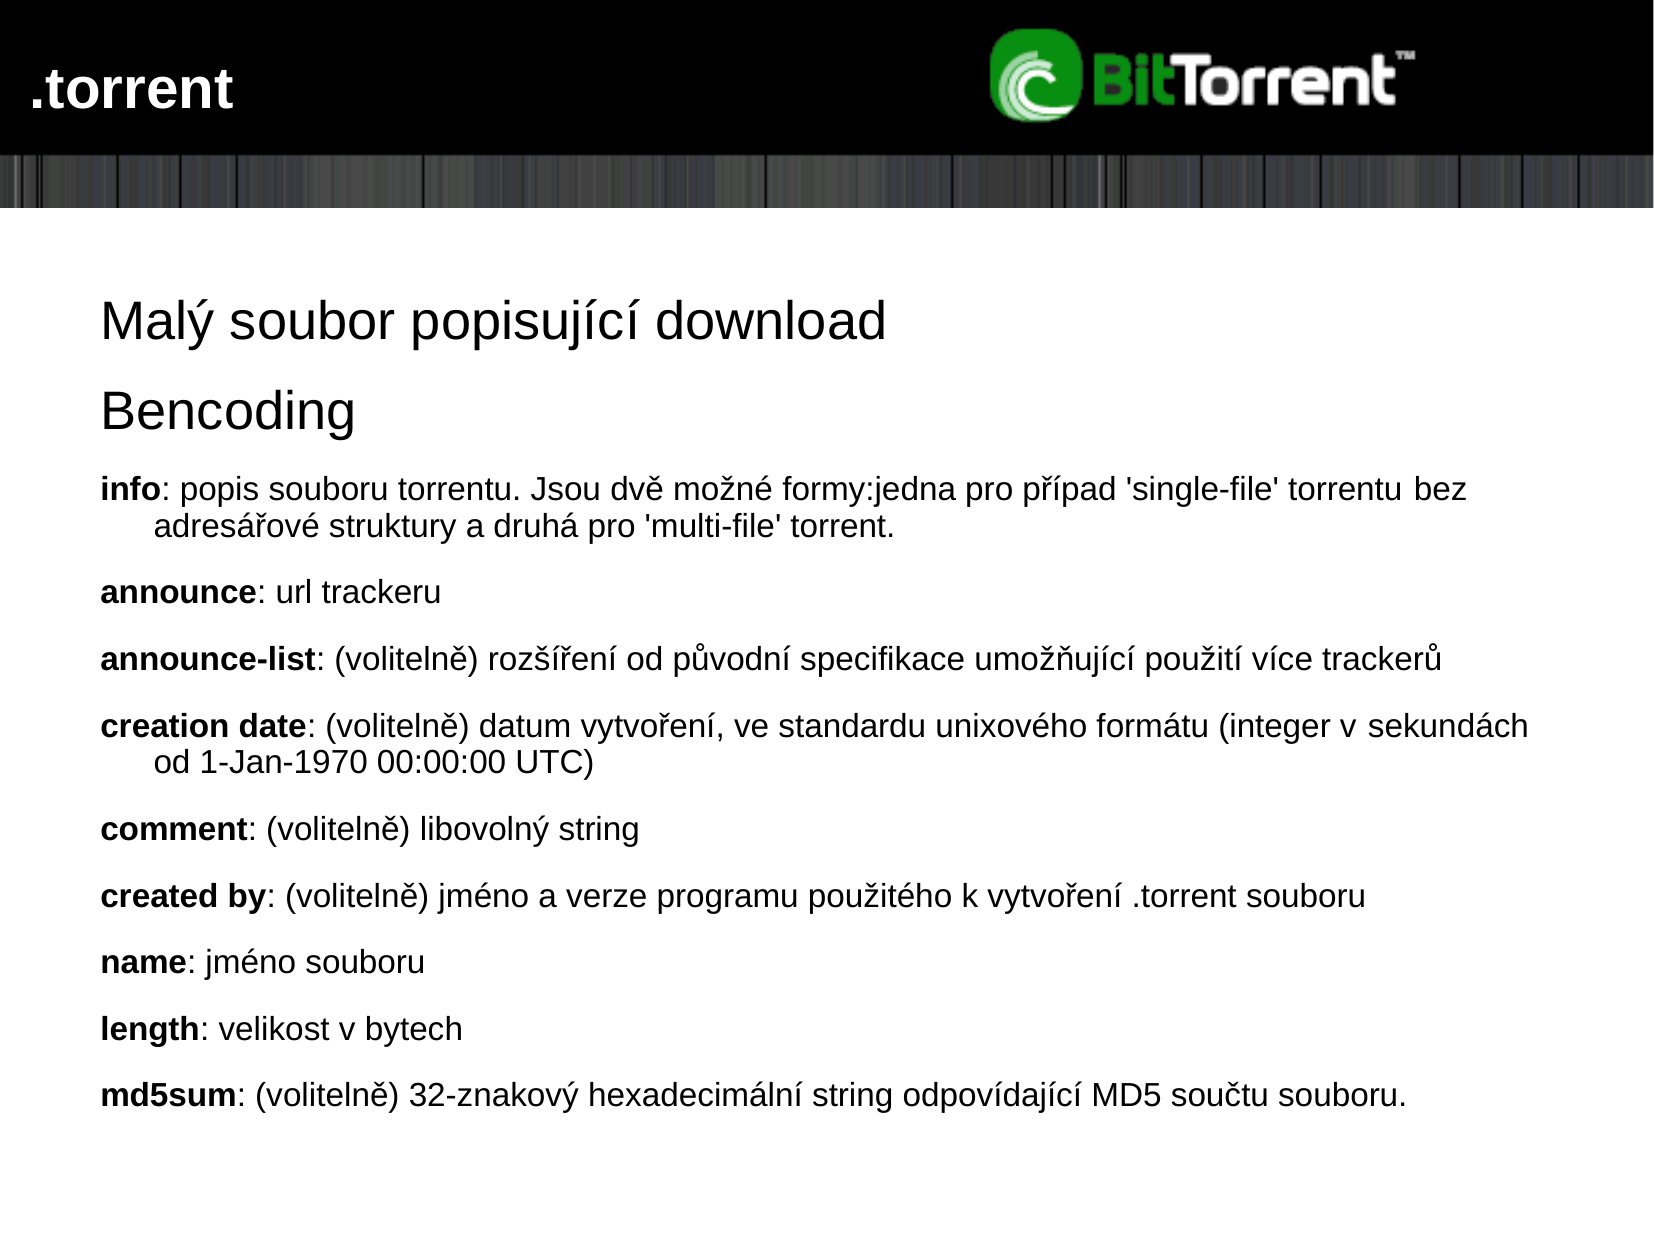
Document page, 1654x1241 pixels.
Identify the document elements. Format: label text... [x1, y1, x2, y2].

list Malý soubor popisující download Bencoding info: popis souboru torrentu. Jsou dvě možné formy:jedna pro případ 'single-file' torrentu bez adresářové struktury a druhá pro 'multi-file' torrent. announce: url trackeru announce-list: (volitelně) rozšíření od původní specifikace umožňující použití více trackerů creation date: (volitelně) datum vytvoření, ve standardu unixového formátu (integer v sekundách od 1-Jan-1970 00:00:00 UTC) comment: (volitelně) libovolný string created by: (volitelně) jméno a verze programu použitého k vytvoření .torrent souboru name: jméno souboru length: velikost v bytech md5sum: (volitelně) 32-znakový hexadecimální string odpovídající MD5 součtu souboru. [82, 290, 1571, 1193]
picture [0, 0, 1654, 208]
title .torrent [29, 0, 1518, 178]
